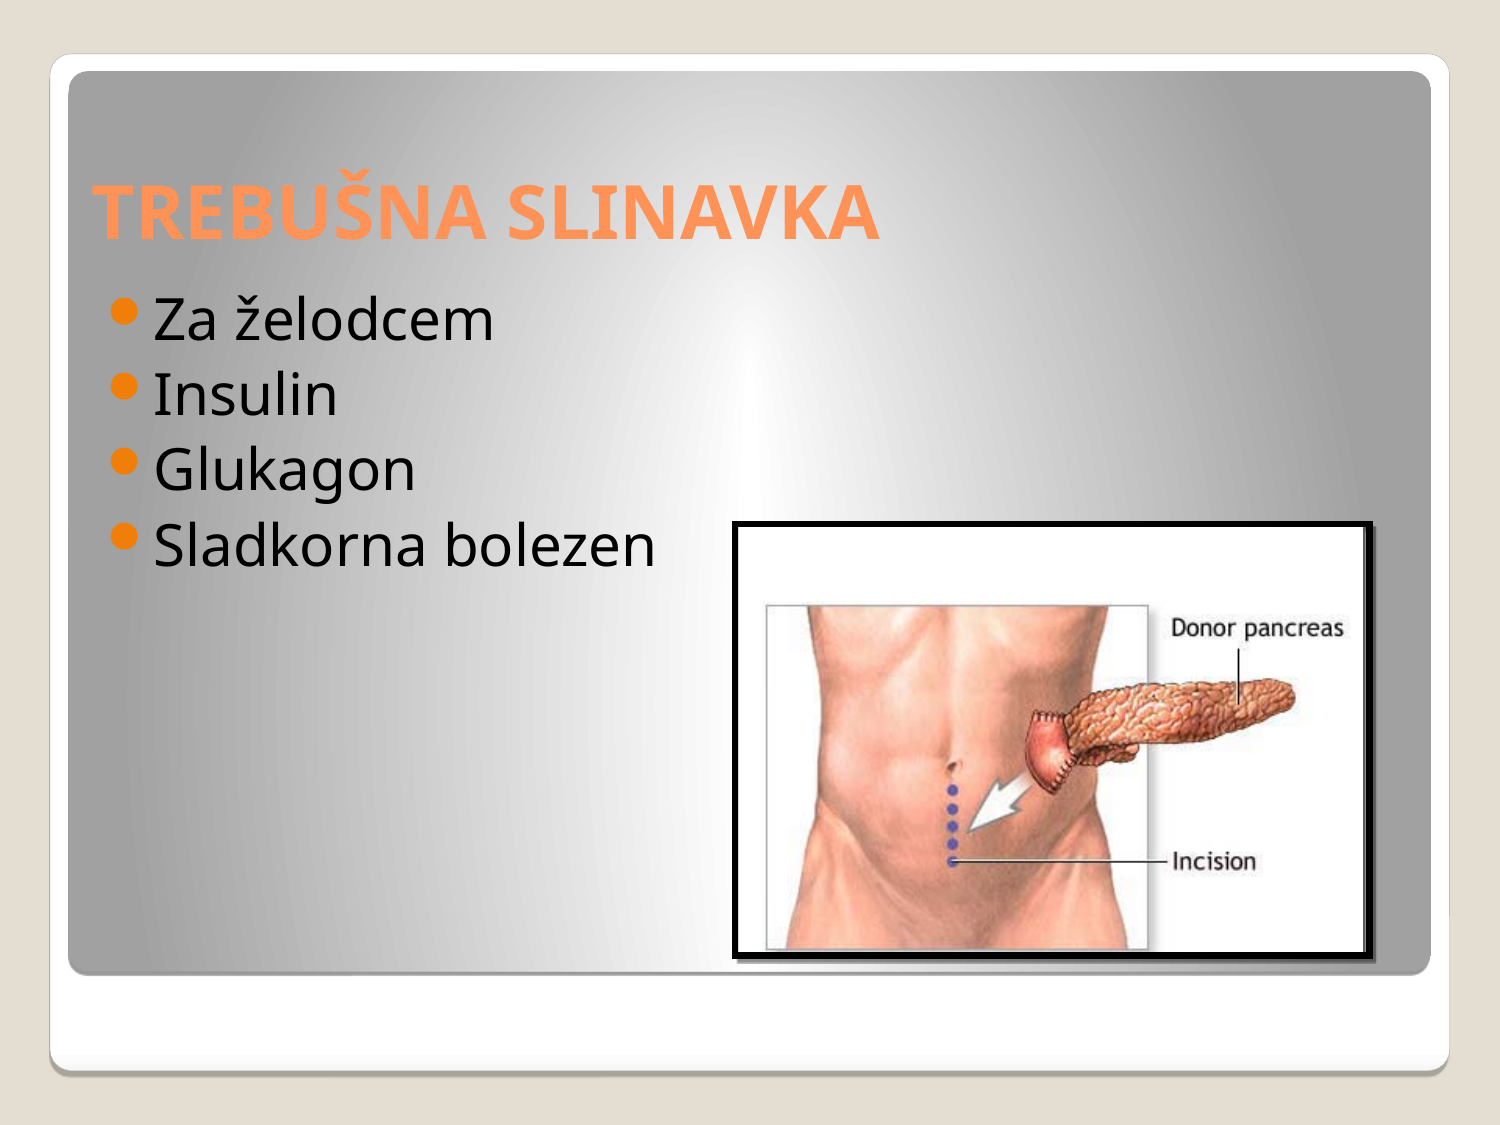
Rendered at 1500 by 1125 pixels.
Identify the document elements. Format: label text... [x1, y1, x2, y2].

title TREBUŠNA SLINAVKA [76, 90, 1420, 263]
picture [738, 527, 1367, 953]
list Za želodcem Insulin Glukagon Sladkorna bolezen [76, 267, 1420, 955]
